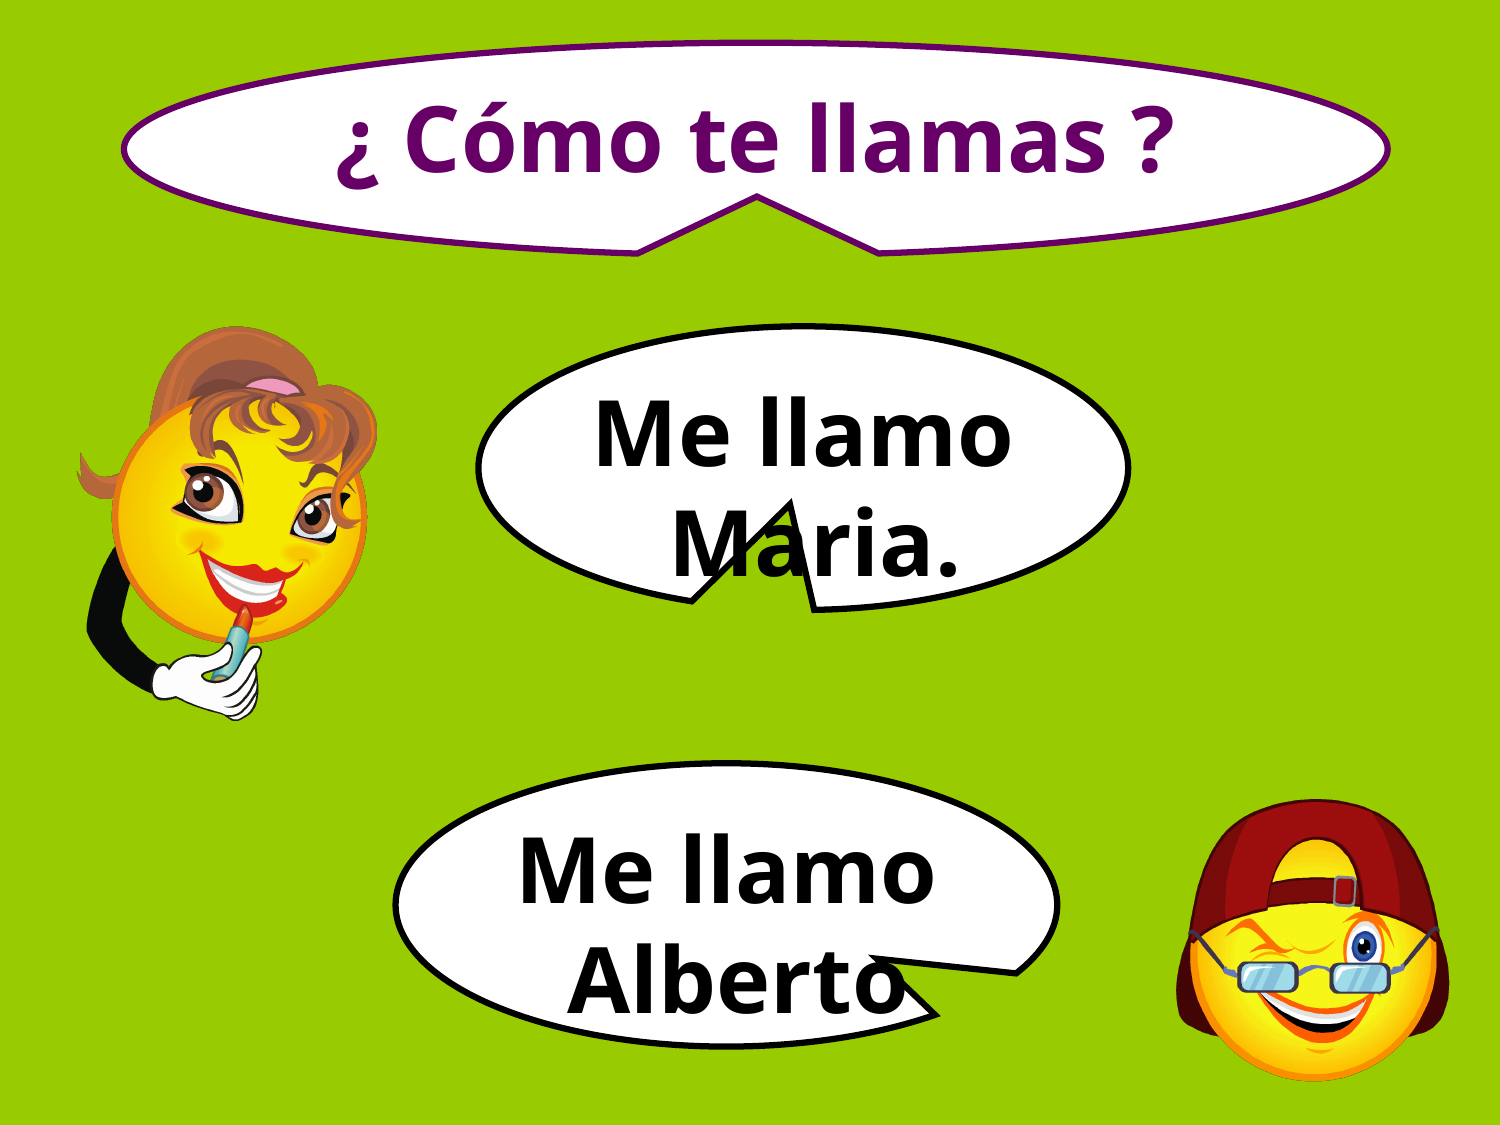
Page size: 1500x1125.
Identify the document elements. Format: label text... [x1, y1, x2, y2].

text_box Me llamo Alberto [870, 973, 891, 1003]
text_box Me llamo Alberto [395, 763, 1058, 1047]
picture [1175, 798, 1450, 1083]
text_box ¿ Cómo te llamas ? [123, 42, 1388, 254]
text_box Me llamo Maria. [478, 326, 1129, 610]
picture [76, 326, 377, 721]
